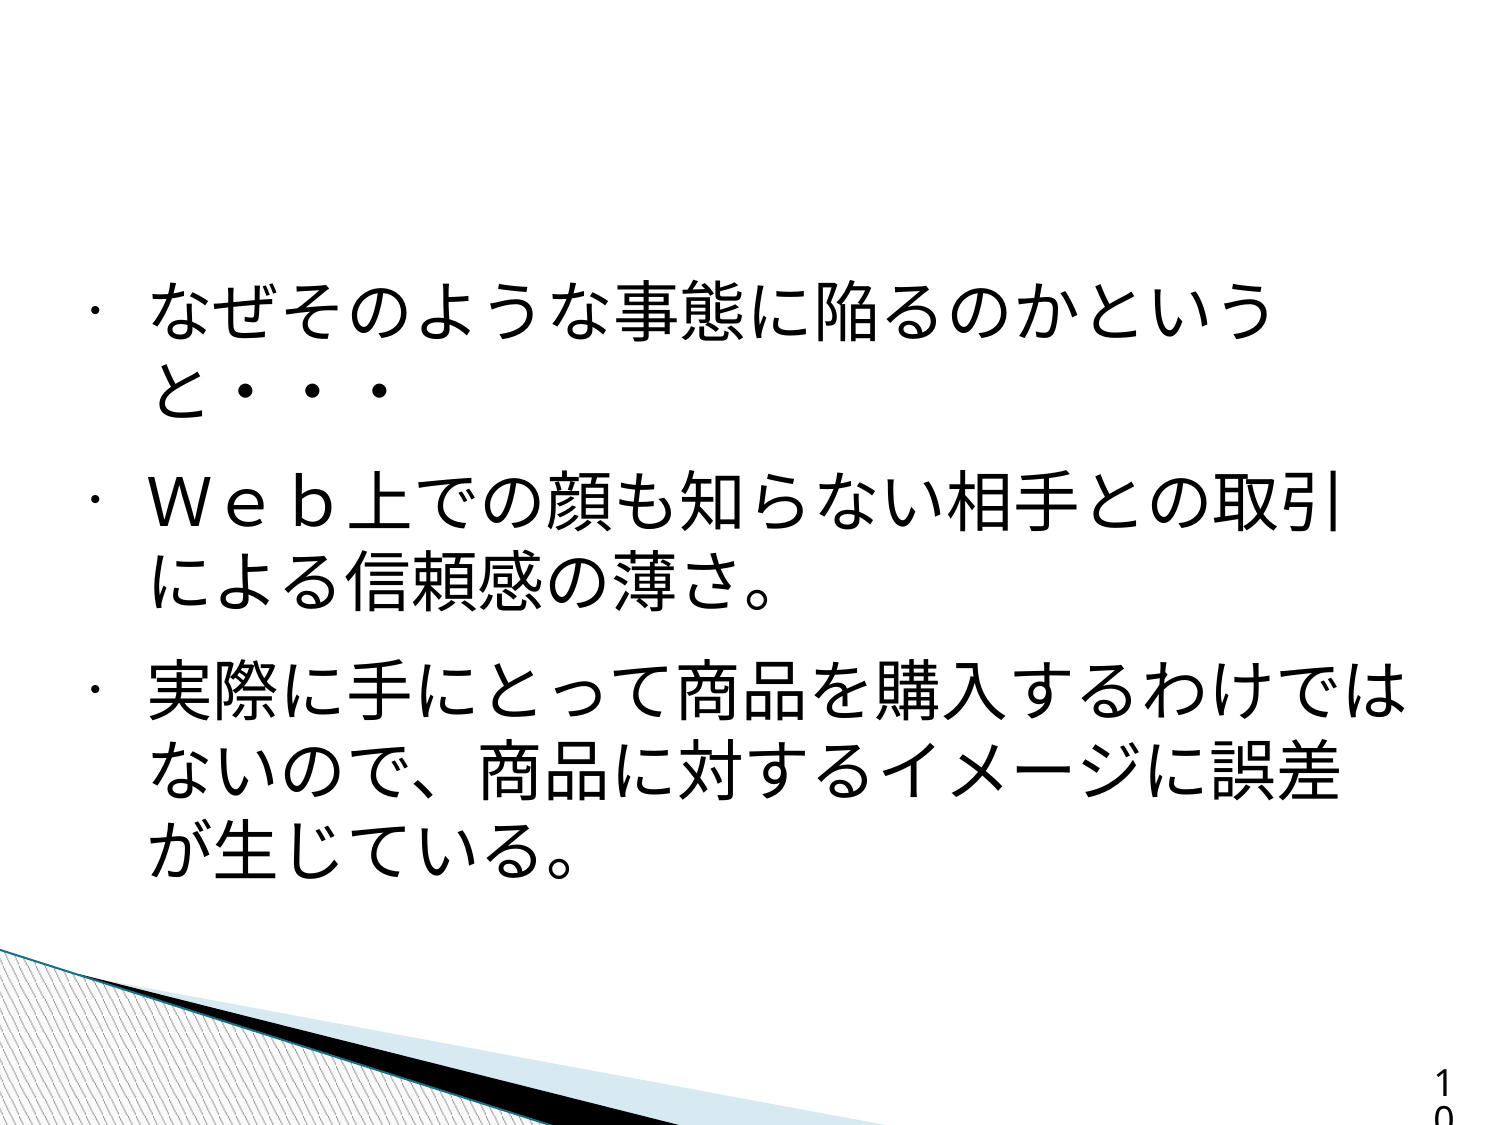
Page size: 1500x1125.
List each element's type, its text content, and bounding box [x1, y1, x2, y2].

picture [0, 952, 543, 1125]
text_box なぜそのような事態に陥るのかというと・・・ Ｗｅｂ上での顔も知らない相手との取引による信頼感の薄さ。 実際に手にとって商品を購入するわけではないので、商品に対するイメージに誤差が生じている。 [74, 262, 1425, 1005]
